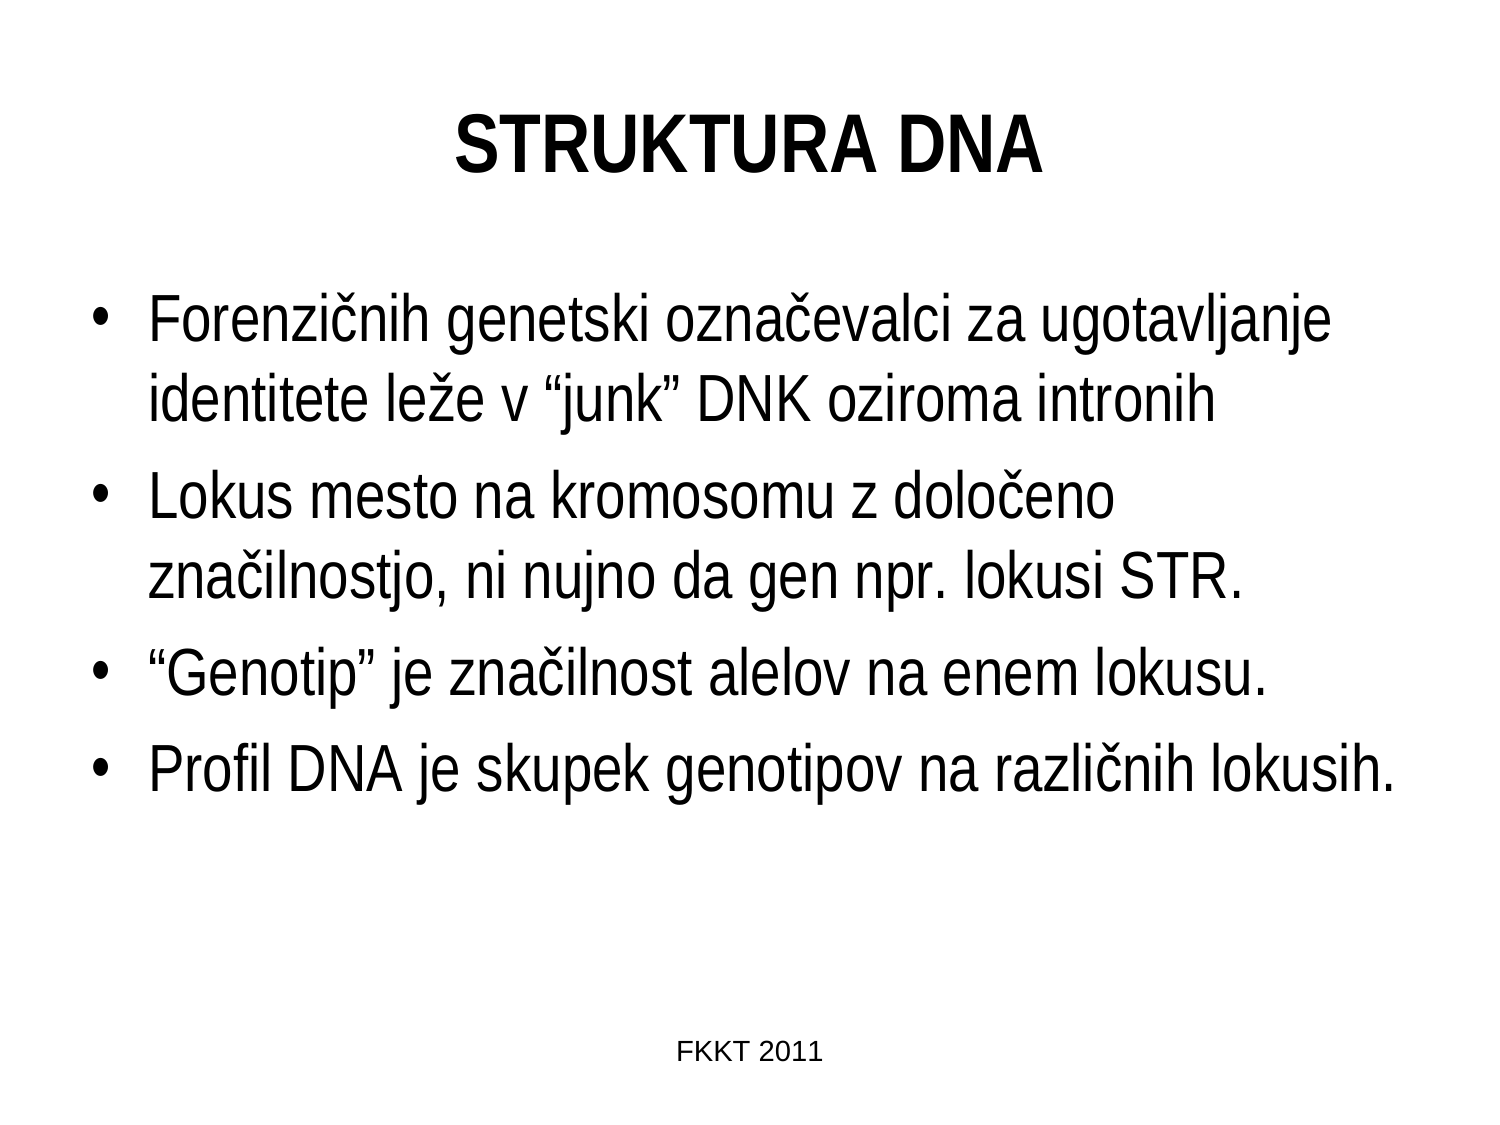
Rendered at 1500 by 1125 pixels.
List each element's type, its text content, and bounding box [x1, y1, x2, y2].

list Forenzičnih genetski označevalci za ugotavljanje identitete leže v “junk” DNK oziroma intronih Lokus mesto na kromosomu z določeno značilnostjo, ni nujno da gen npr. lokusi STR. “Genotip” je značilnost alelov na enem lokusu. Profil DNA je skupek genotipov na različnih lokusih. [76, 267, 1427, 1010]
text_box FKKT 2011 [512, 1024, 988, 1103]
title STRUKTURA DNA [75, 45, 1426, 233]
